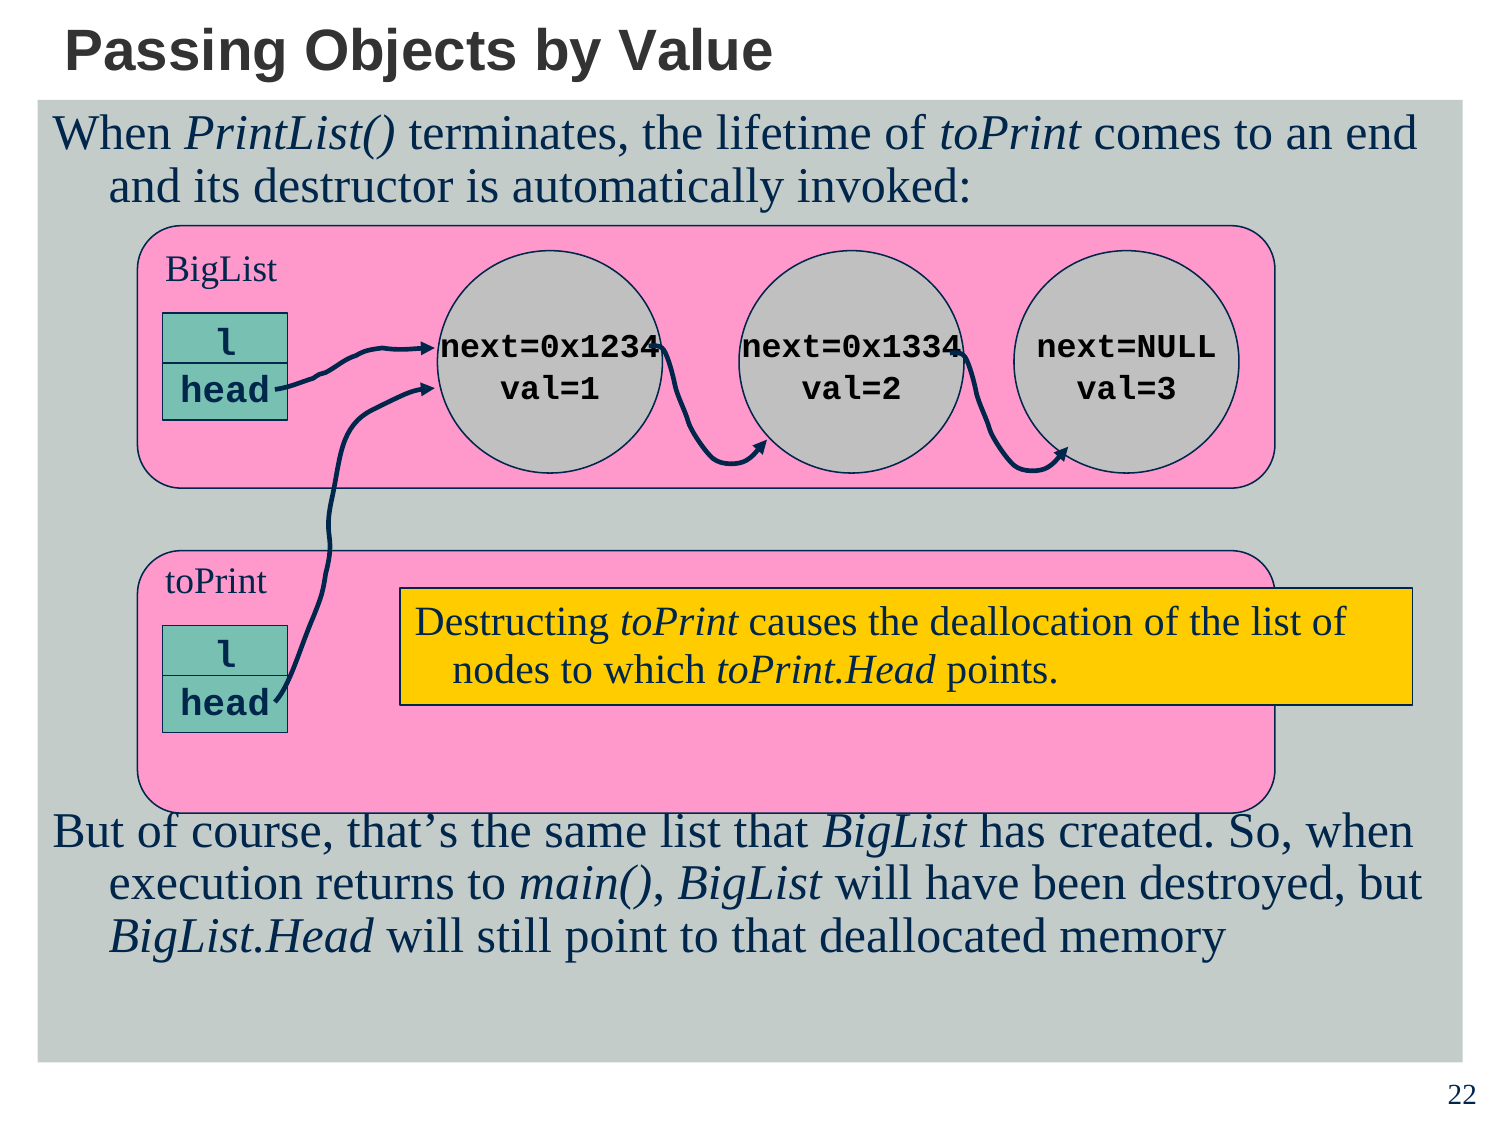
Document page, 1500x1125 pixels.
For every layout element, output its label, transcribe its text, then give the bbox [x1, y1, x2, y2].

text_box [137, 225, 1275, 489]
text_box next=NULL val=3 [1018, 317, 1235, 423]
text_box next=0x1334 val=2 [737, 317, 966, 423]
text_box BigList [150, 238, 293, 299]
text_box Destructing toPrint causes the deallocation of the list of nodes to which toPrint.Head points. [399, 588, 1413, 705]
title Passing Objects by Value [49, 0, 1450, 91]
text_box toPrint [150, 550, 283, 611]
text_box l head [162, 625, 288, 675]
text_box l head [162, 313, 288, 420]
text_box next=0x1234 val=1 [435, 317, 665, 423]
text_box l head [162, 676, 288, 733]
list When PrintList() terminates, the lifetime of toPrint comes to an end and its destructor is automatically invoked: But of course, that’s the same list that BigList has created. So, when execution returns to main(), BigList will have been destroyed, but BigList.Head will still point to that deallocated memory [37, 99, 1463, 1063]
text_box [137, 550, 1275, 814]
